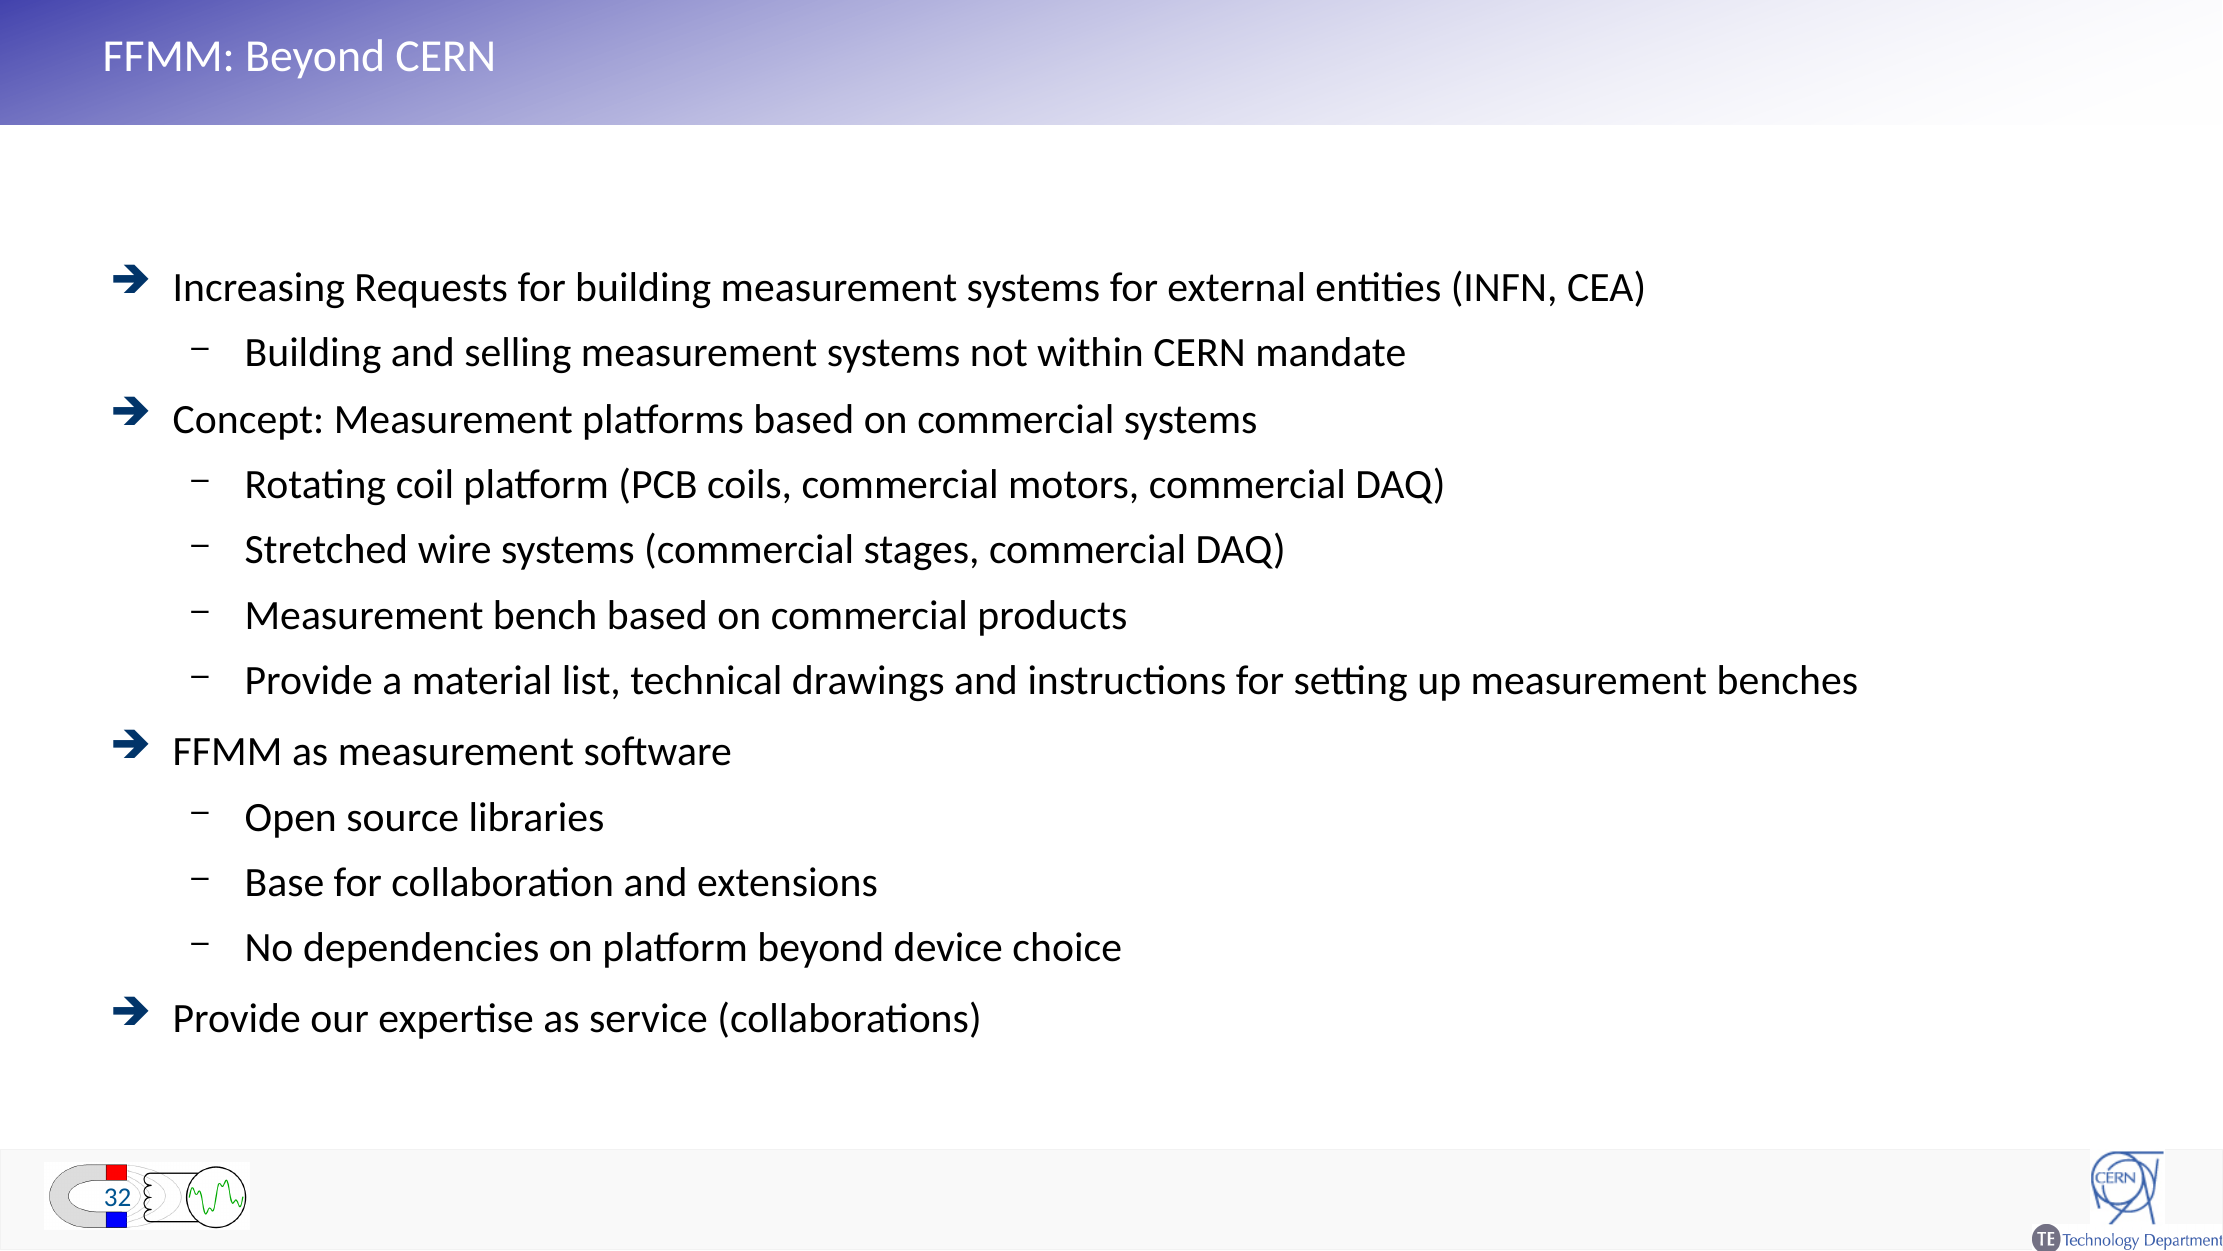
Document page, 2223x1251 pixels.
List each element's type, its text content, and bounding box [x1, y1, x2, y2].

picture [44, 1162, 250, 1230]
list Increasing Requests for building measurement systems for external entities (INFN, CEA) Building and selling measurement systems not within CERN mandate Concept: Measurement platforms based on commercial systems Rotating coil platform (PCB coils, commercial motors, commercial DAQ) Stretched wire systems (commercial stages, commercial DAQ) Measurement bench based on commercial products Provide a material list, technical drawings and instructions for setting up measurement benches FFMM as measurement software Open source libraries Base for collaboration and extensions No dependencies on platform beyond device choice Provide our expertise as service (collaborations) [94, 175, 2112, 1134]
picture [2032, 1149, 2223, 1251]
title FFMM: Beyond CERN [94, 0, 1642, 107]
